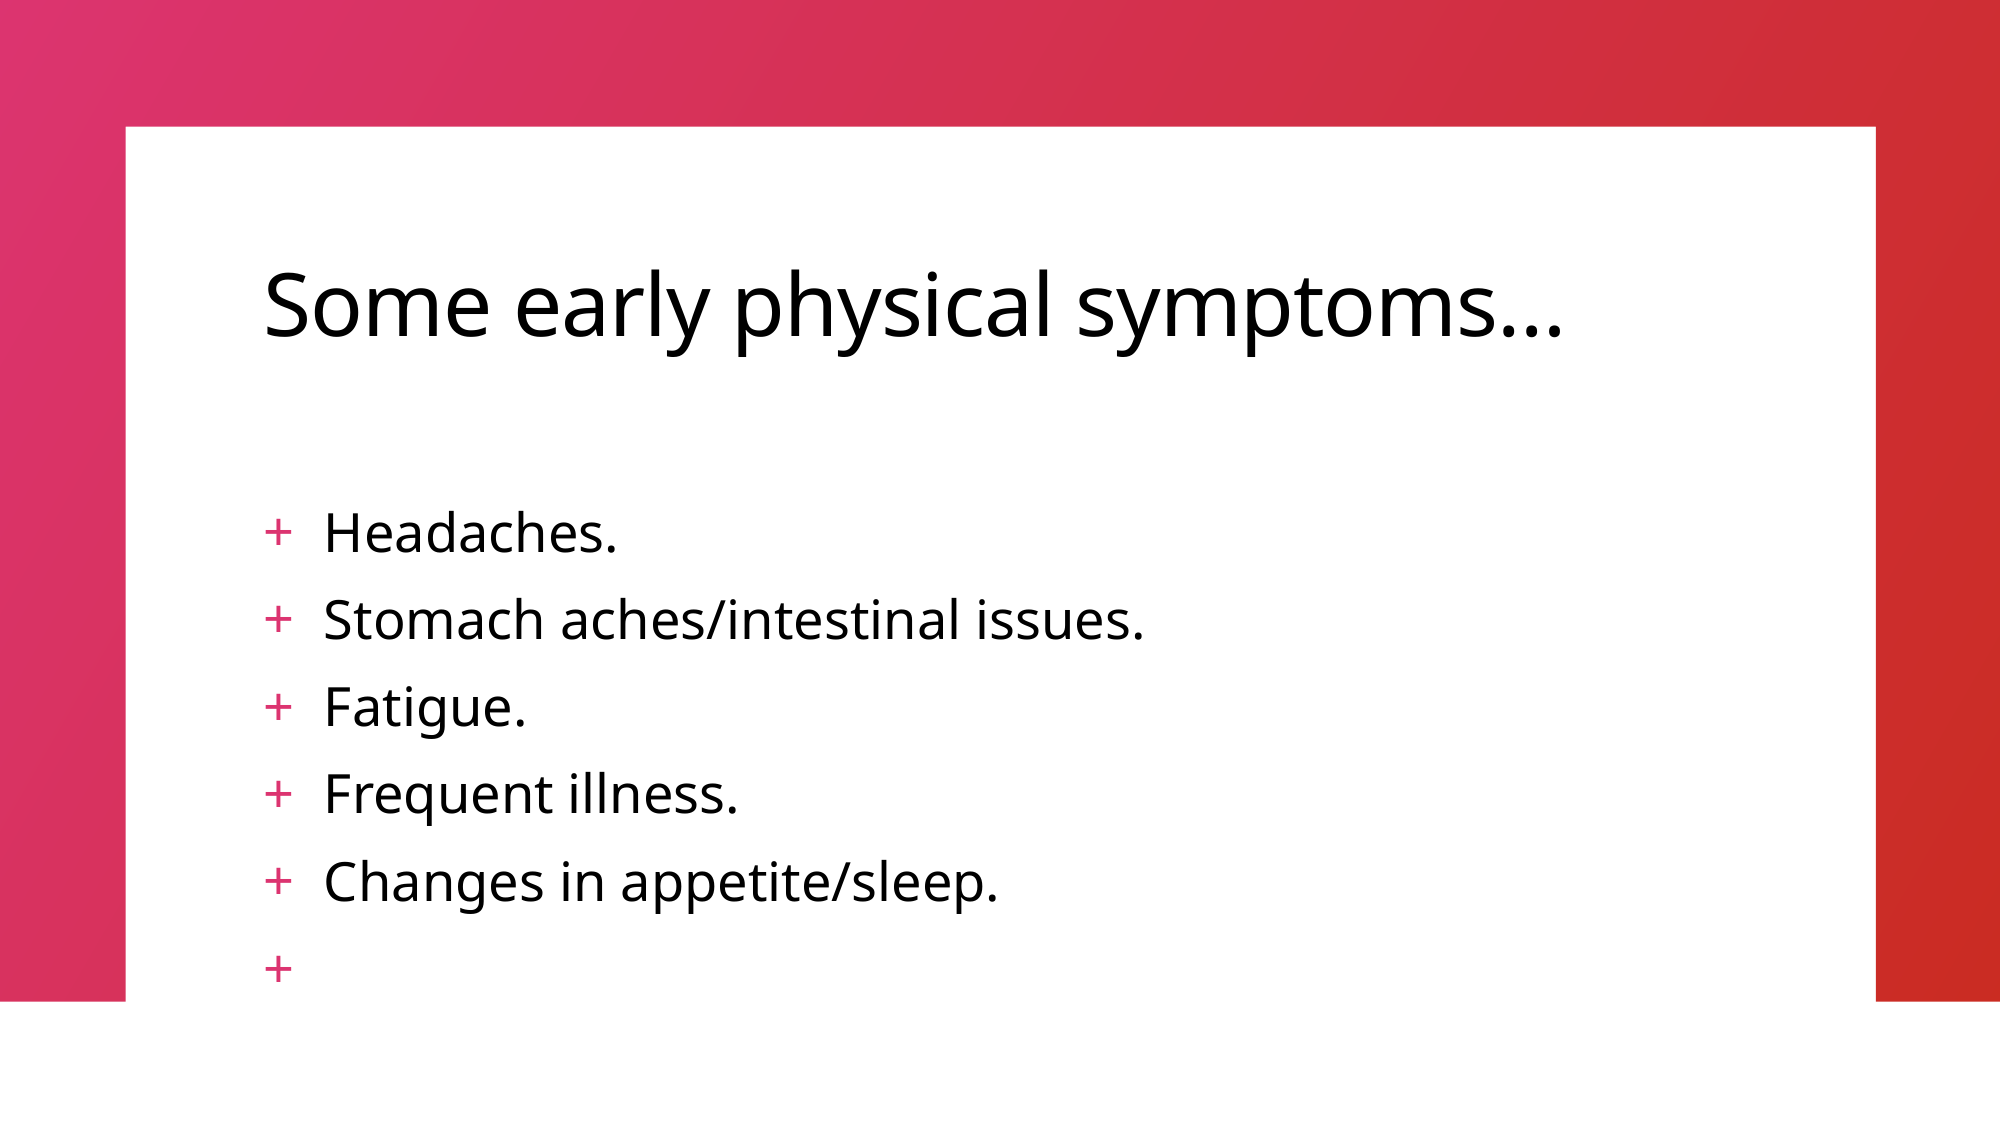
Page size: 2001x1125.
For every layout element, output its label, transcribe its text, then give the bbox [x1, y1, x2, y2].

list Headaches. Stomach aches/intestinal issues. Fatigue. Frequent illness. Changes in appetite/sleep. [248, 487, 1749, 1001]
title Some early physical symptoms… [248, 248, 1749, 470]
